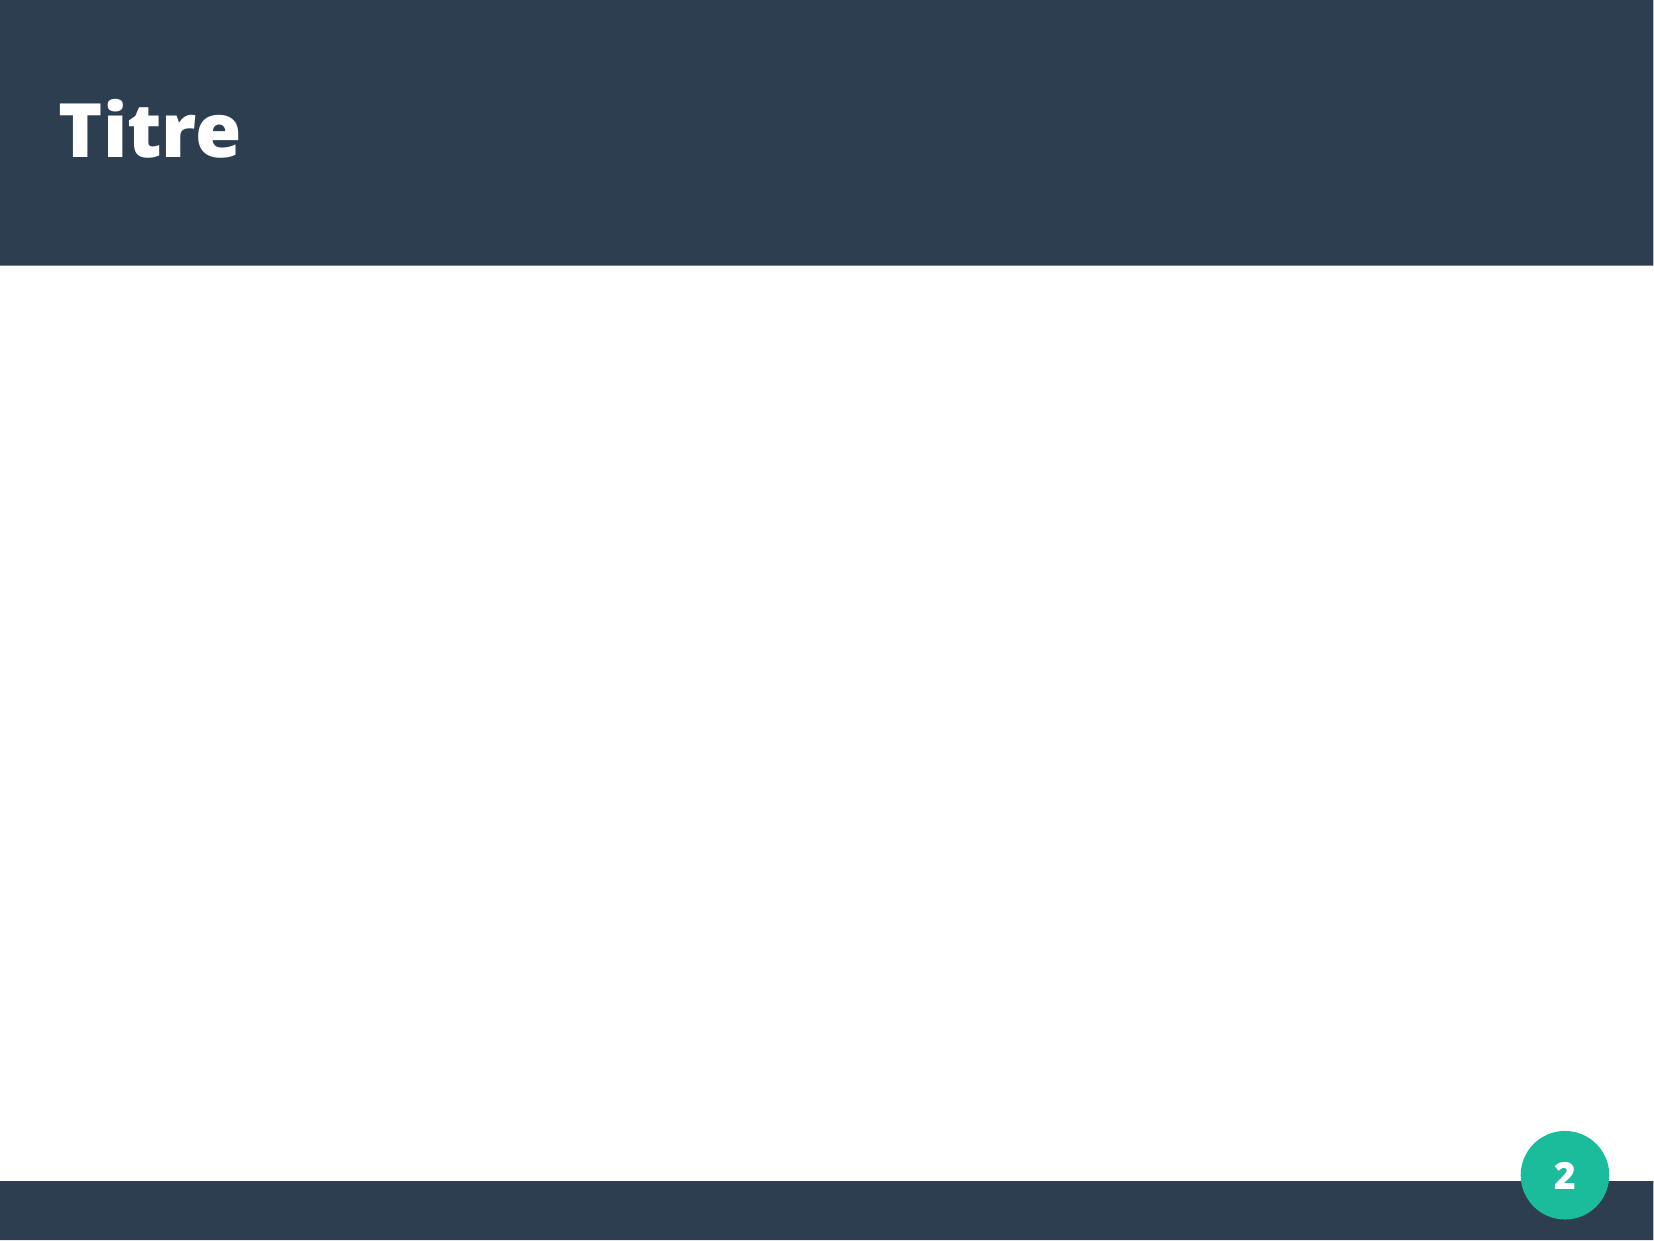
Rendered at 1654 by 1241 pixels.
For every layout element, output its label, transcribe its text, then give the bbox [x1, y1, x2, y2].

title Titre [59, 49, 1595, 207]
